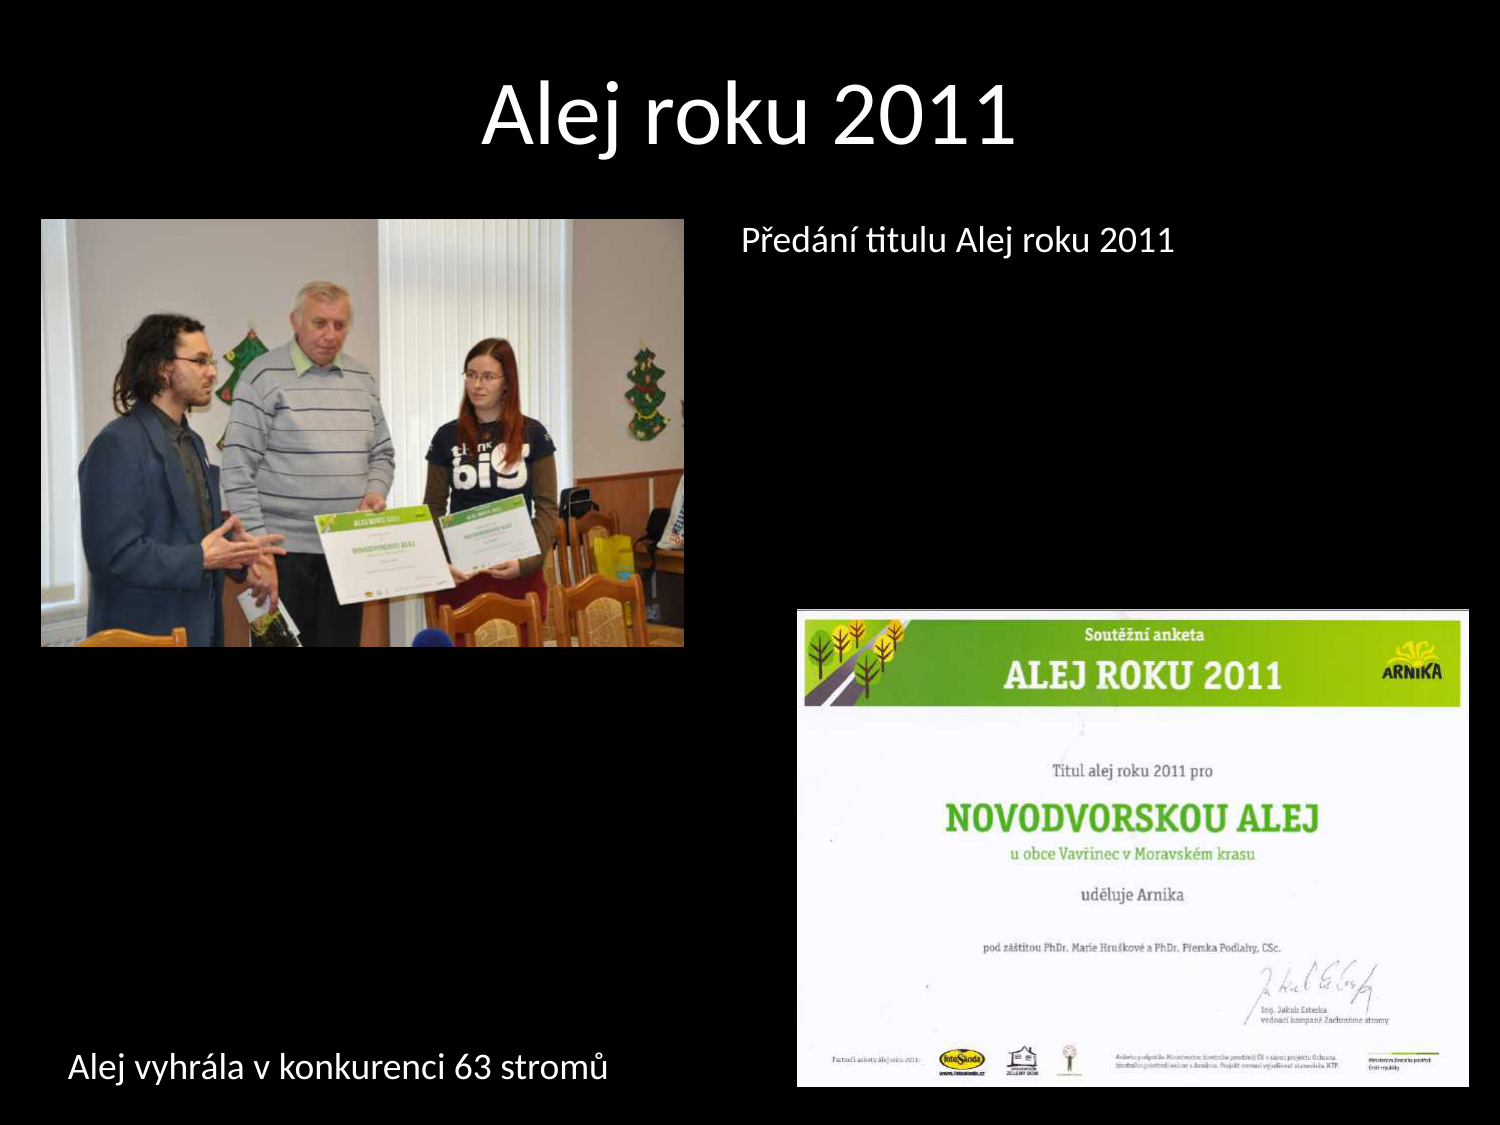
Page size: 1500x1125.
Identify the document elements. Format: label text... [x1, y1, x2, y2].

text_box Předání titulu Alej roku 2011 [726, 207, 1388, 268]
text_box Alej vyhrála v konkurenci 63 stromů [53, 1034, 750, 1095]
picture [797, 609, 1469, 1087]
title Alej roku 2011 [75, 45, 1425, 233]
picture [41, 219, 684, 647]
